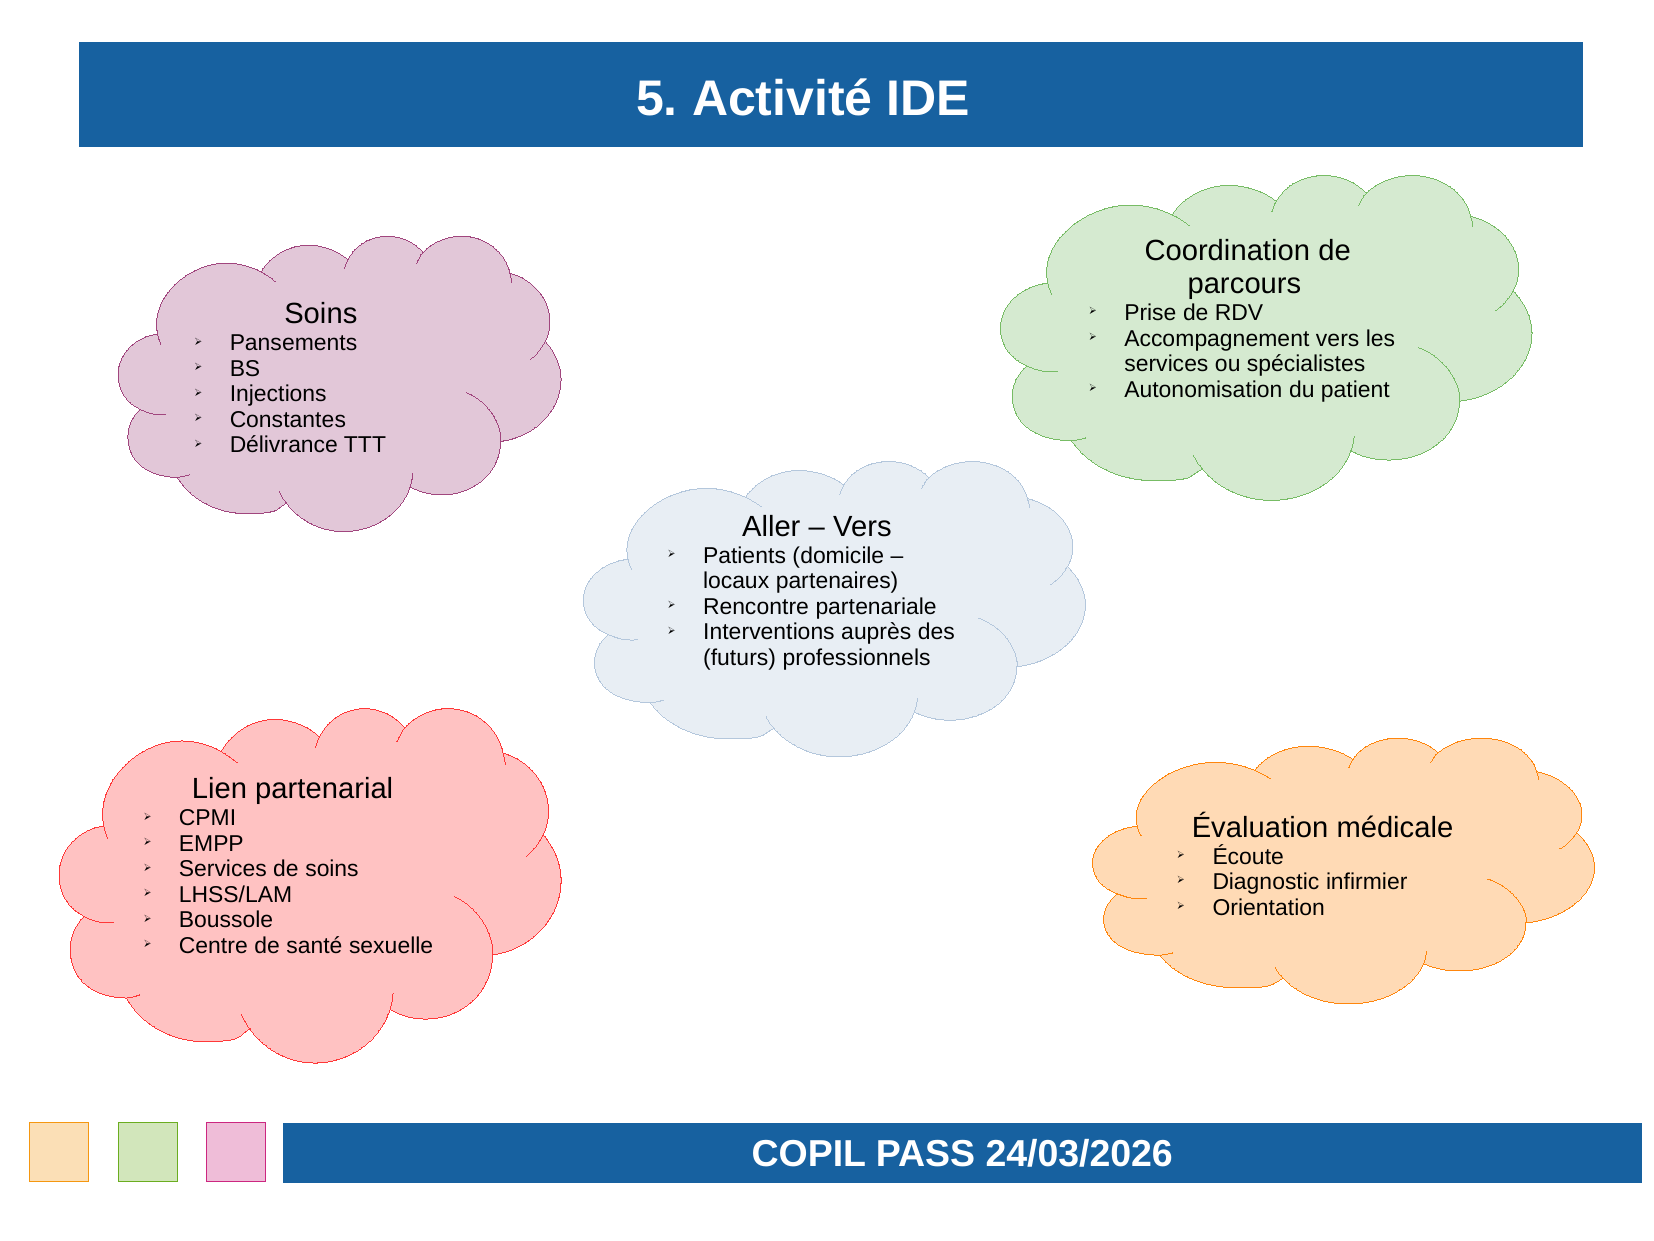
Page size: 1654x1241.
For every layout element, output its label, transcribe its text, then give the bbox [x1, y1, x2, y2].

text_box [29, 1122, 89, 1182]
text_box Coordination de parcours Prise de RDV Accompagnement vers les services ou spécialistes Autonomisation du patient [1000, 175, 1533, 501]
text_box Aller – Vers Patients (domicile – locaux partenaires) Rencontre partenariale Interventions auprès des (futurs) professionnels [583, 461, 1086, 757]
text_box [79, 42, 1583, 147]
text_box [206, 1122, 266, 1182]
text_box Lien partenarial CPMI EMPP Services de soins LHSS/LAM Boussole Centre de santé sexuelle [59, 708, 562, 1064]
text_box [118, 1122, 178, 1182]
text_box COPIL PASS 24/03/2026 [283, 1123, 1642, 1183]
text_box Soins Pansements BS Injections Constantes Délivrance TTT [118, 236, 562, 532]
title 5. Activité IDE [79, 60, 1542, 136]
text_box Évaluation médicale Écoute Diagnostic infirmier Orientation [1092, 738, 1595, 1004]
